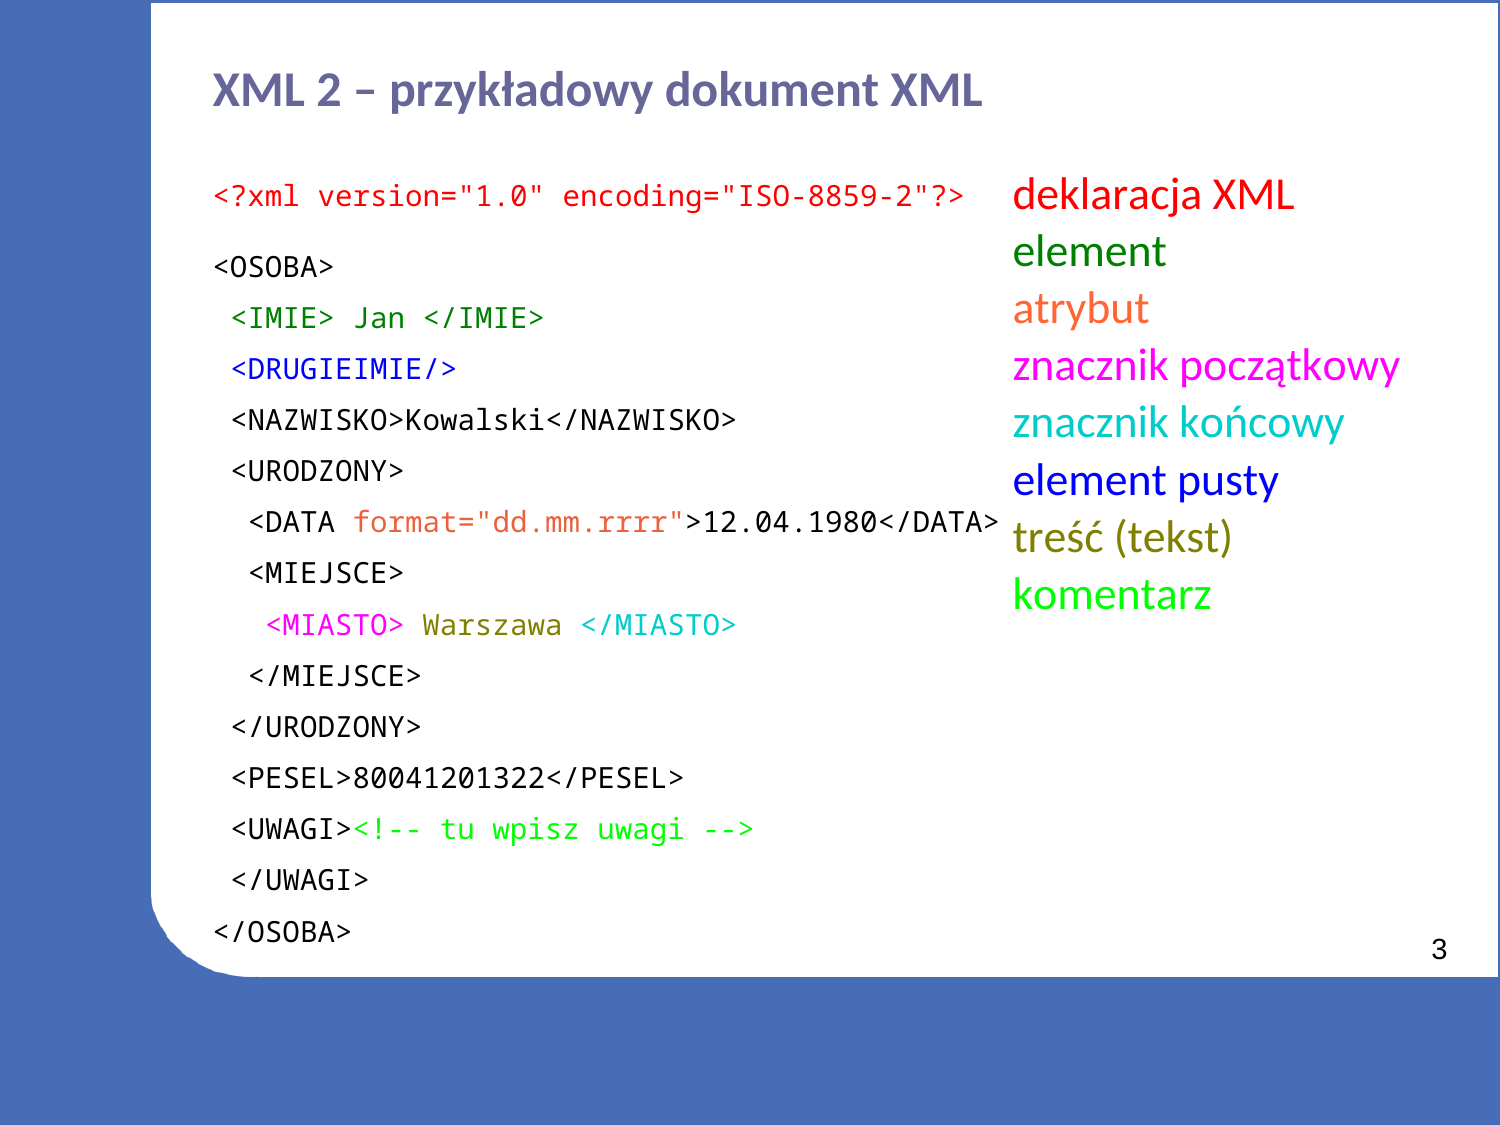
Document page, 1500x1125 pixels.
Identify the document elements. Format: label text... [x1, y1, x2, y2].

picture [0, 0, 1500, 1125]
list deklaracja XML element atrybut znacznik początkowy znacznik końcowy element pusty treść (tekst) komentarz [1012, 174, 1463, 911]
title XML 2 – przykładowy dokument XML [212, 24, 1447, 164]
list <?xml version="1.0" encoding="ISO-8859-2"?> <OSOBA> <IMIE> Jan </IMIE> <DRUGIEIMIE/> <NAZWISKO>Kowalski</NAZWISKO> <URODZONY> <DATA format="dd.mm.rrrr">12.04.1980</DATA> <MIEJSCE> <MIASTO> Warszawa </MIASTO> </MIEJSCE> </URODZONY> <PESEL>80041201322</PESEL> <UWAGI><!-- tu wpisz uwagi --> </UWAGI> </OSOBA> [212, 174, 1013, 926]
